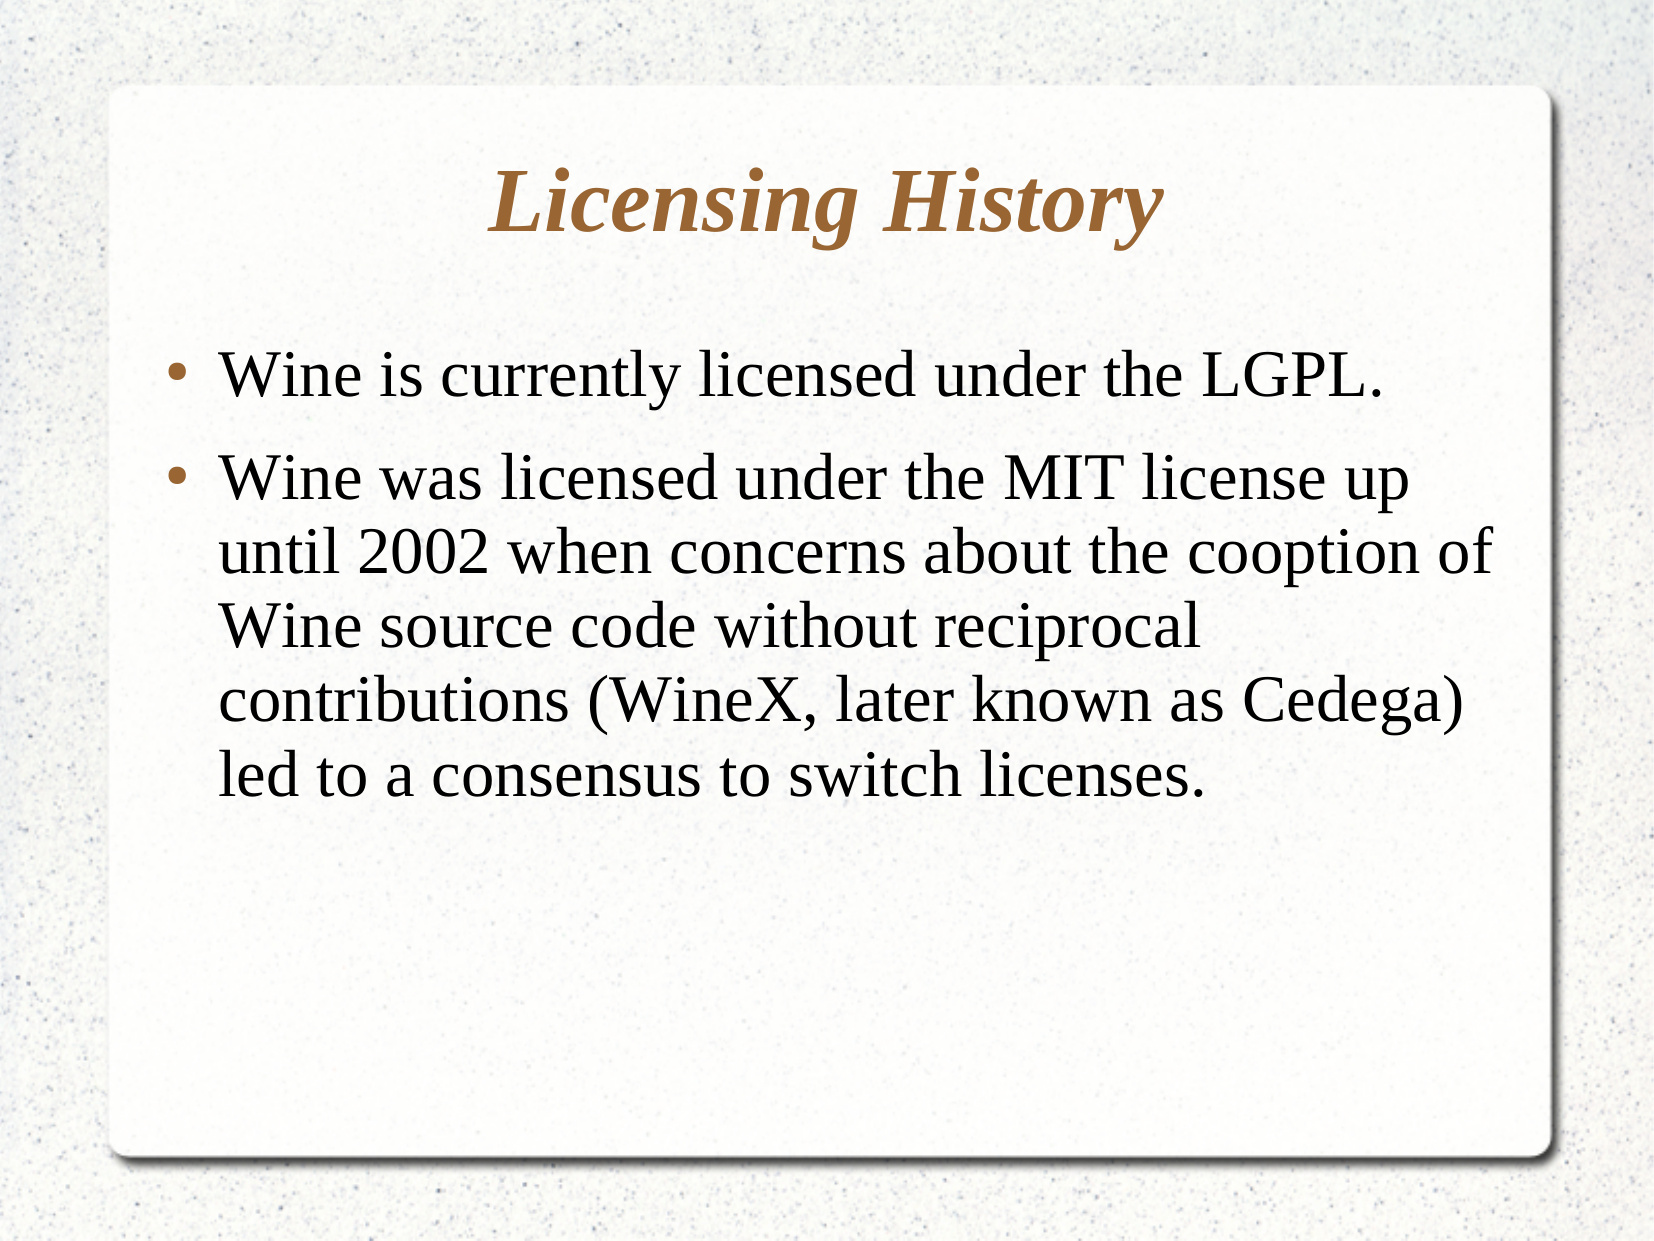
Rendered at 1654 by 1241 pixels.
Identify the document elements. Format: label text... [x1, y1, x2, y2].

picture [0, 0, 1654, 1241]
title Licensing History [118, 104, 1536, 297]
list Wine is currently licensed under the LGPL. Wine was licensed under the MIT license up until 2002 when concerns about the cooption of Wine source code without reciprocal contributions (WineX, later known as Cedega) led to a consensus to switch licenses. [147, 336, 1506, 972]
